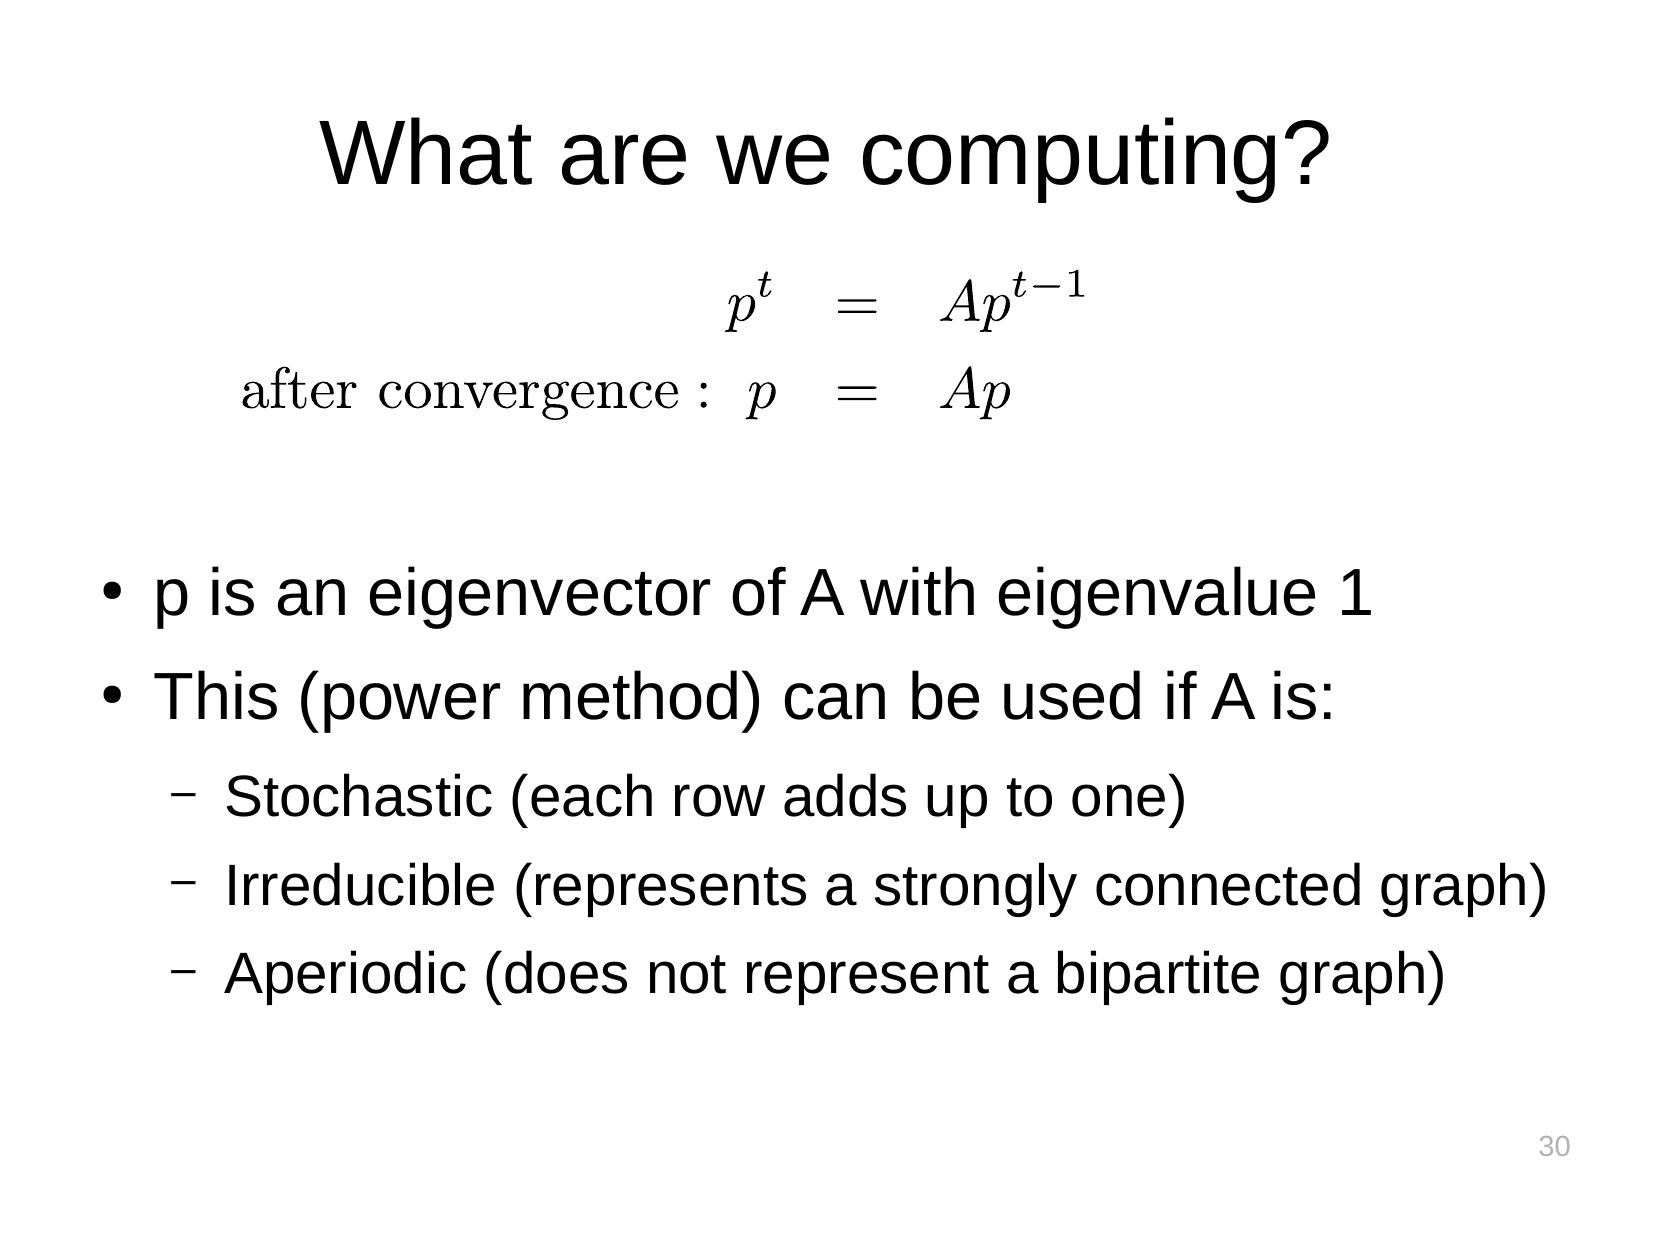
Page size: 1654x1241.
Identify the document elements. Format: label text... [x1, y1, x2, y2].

text_box [240, 269, 1088, 421]
list p is an eigenvector of A with eigenvalue 1 This (power method) can be used if A is: Stochastic (each row adds up to one) Irreducible (represents a strongly connected graph) Aperiodic (does not represent a bipartite graph) [82, 555, 1571, 1010]
title What are we computing? [82, 49, 1571, 257]
